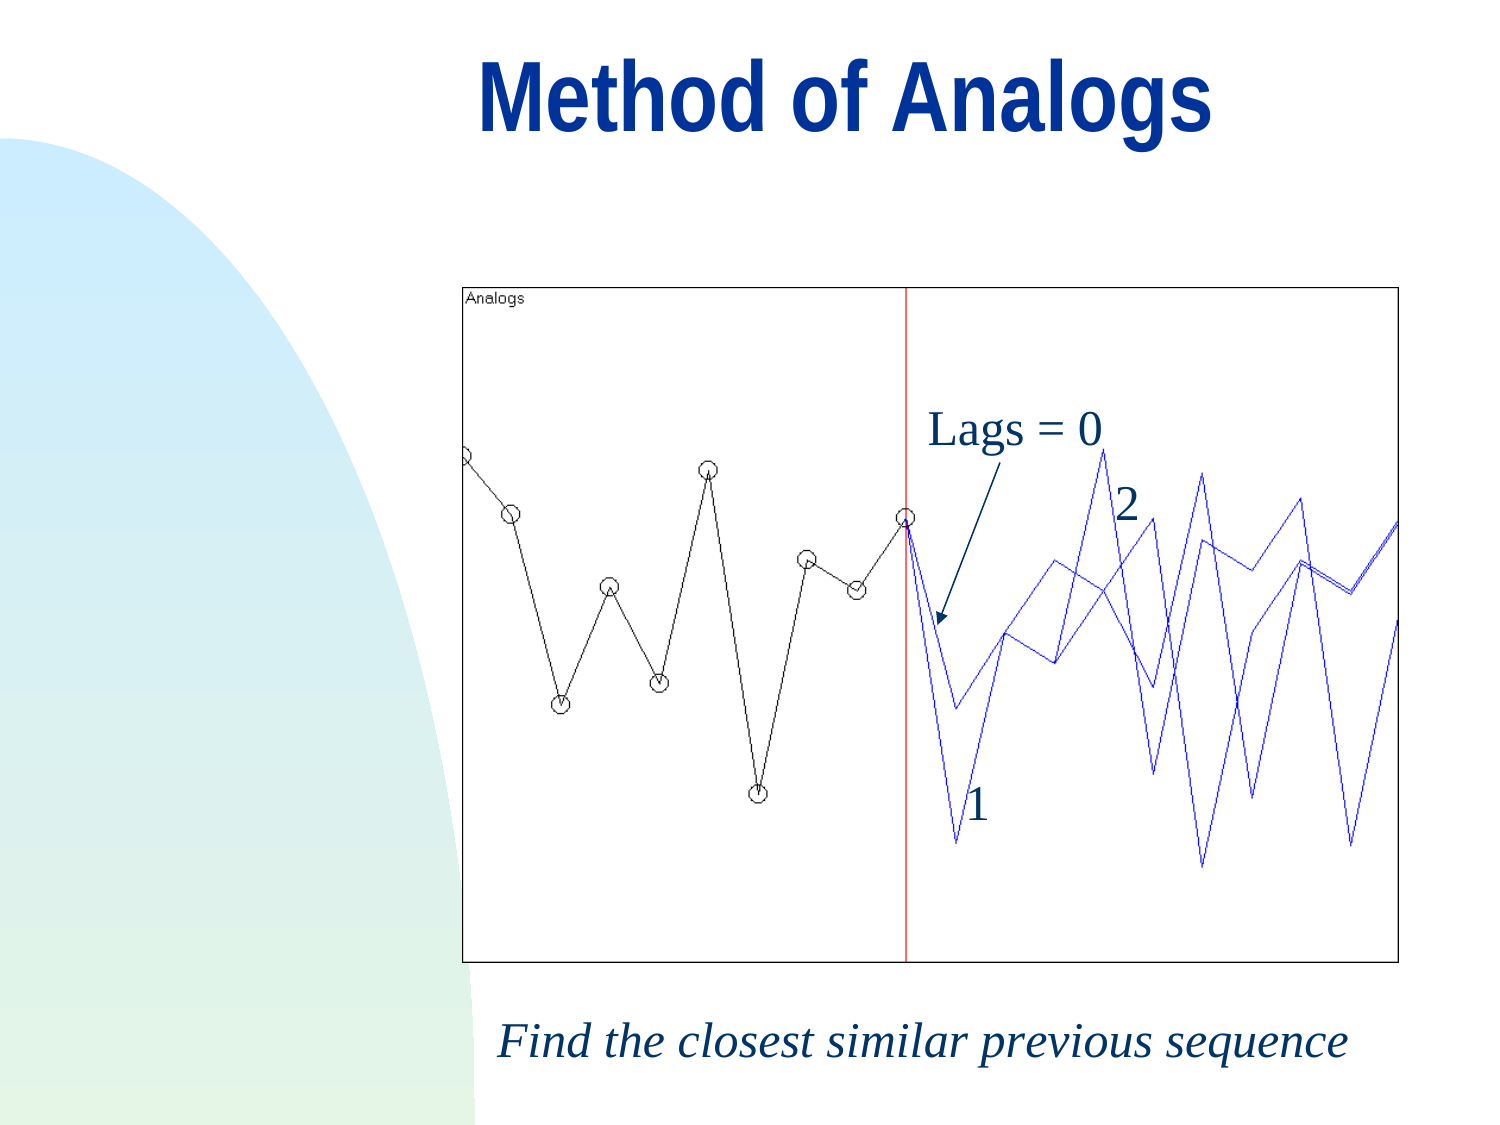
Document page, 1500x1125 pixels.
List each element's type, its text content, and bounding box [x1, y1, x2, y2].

text_box Find the closest similar previous sequence [482, 999, 1365, 1076]
text_box 2 [1100, 462, 1151, 538]
text_box Lags = 0 [912, 387, 1118, 463]
text_box 1 [950, 762, 1005, 838]
title Method of Analogs [462, 12, 1463, 201]
picture [462, 287, 1399, 963]
